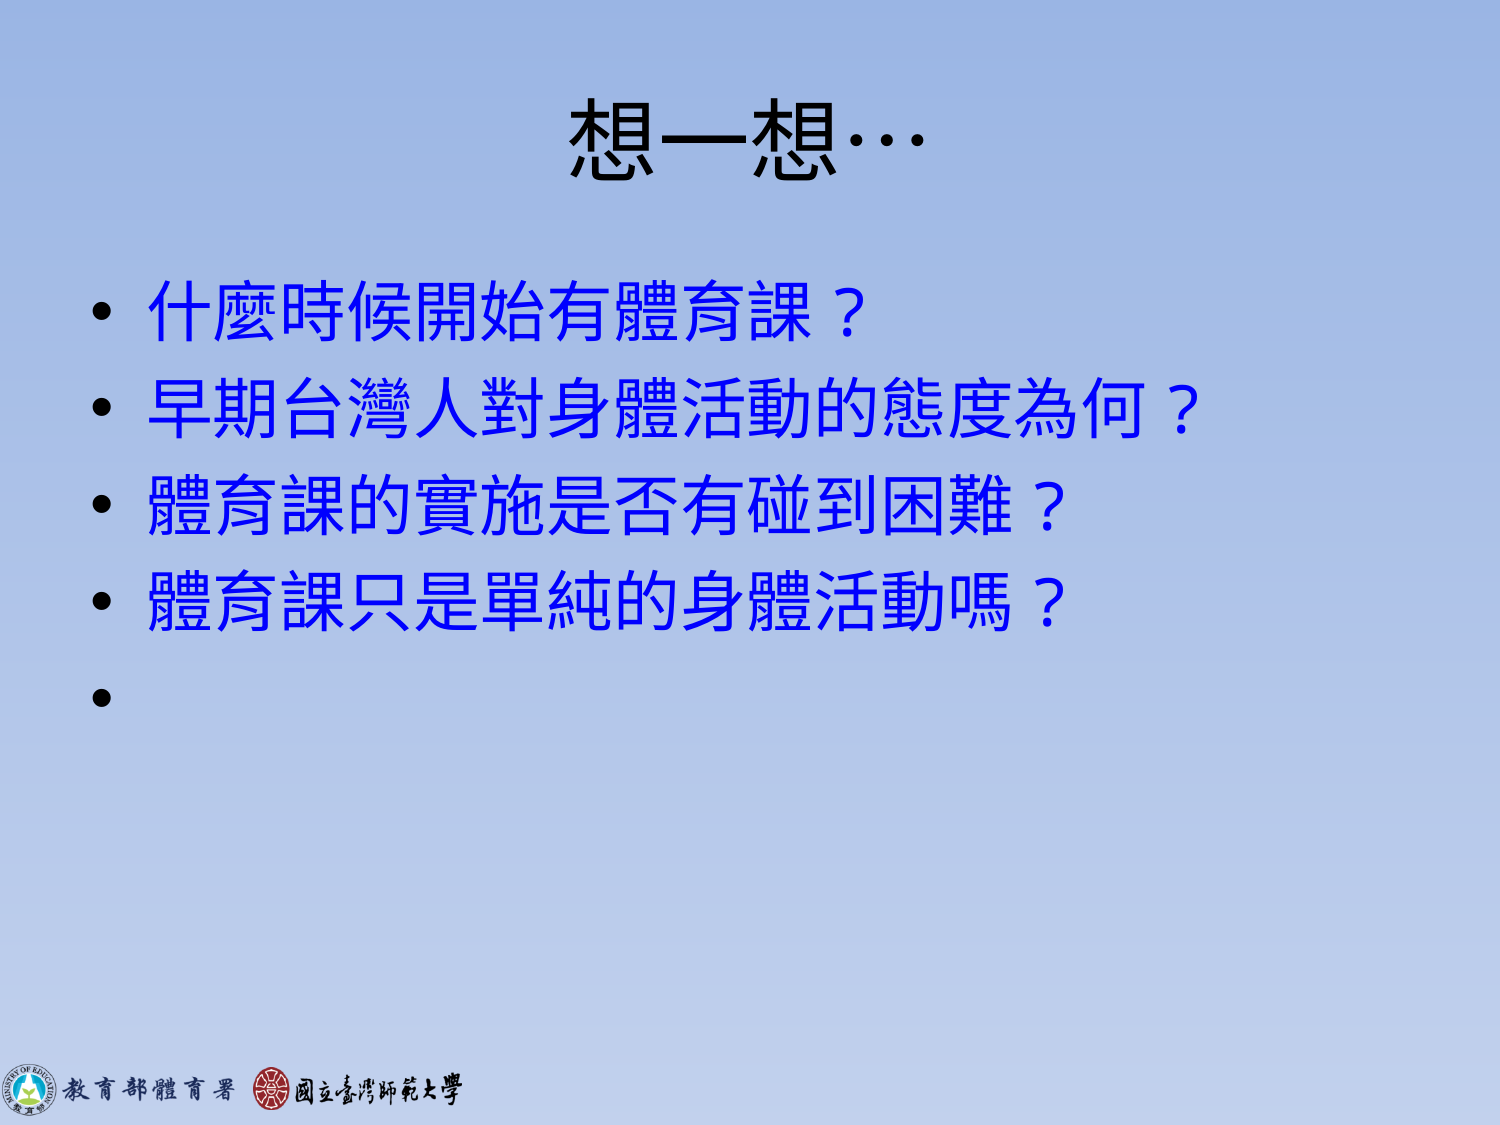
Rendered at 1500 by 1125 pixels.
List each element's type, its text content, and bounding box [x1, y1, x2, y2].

list 什麼時候開始有體育課? 早期台灣人對身體活動的態度為何? 體育課的實施是否有碰到困難? 體育課只是單純的身體活動嗎? [75, 262, 1426, 1005]
title 想一想… [75, 45, 1426, 233]
